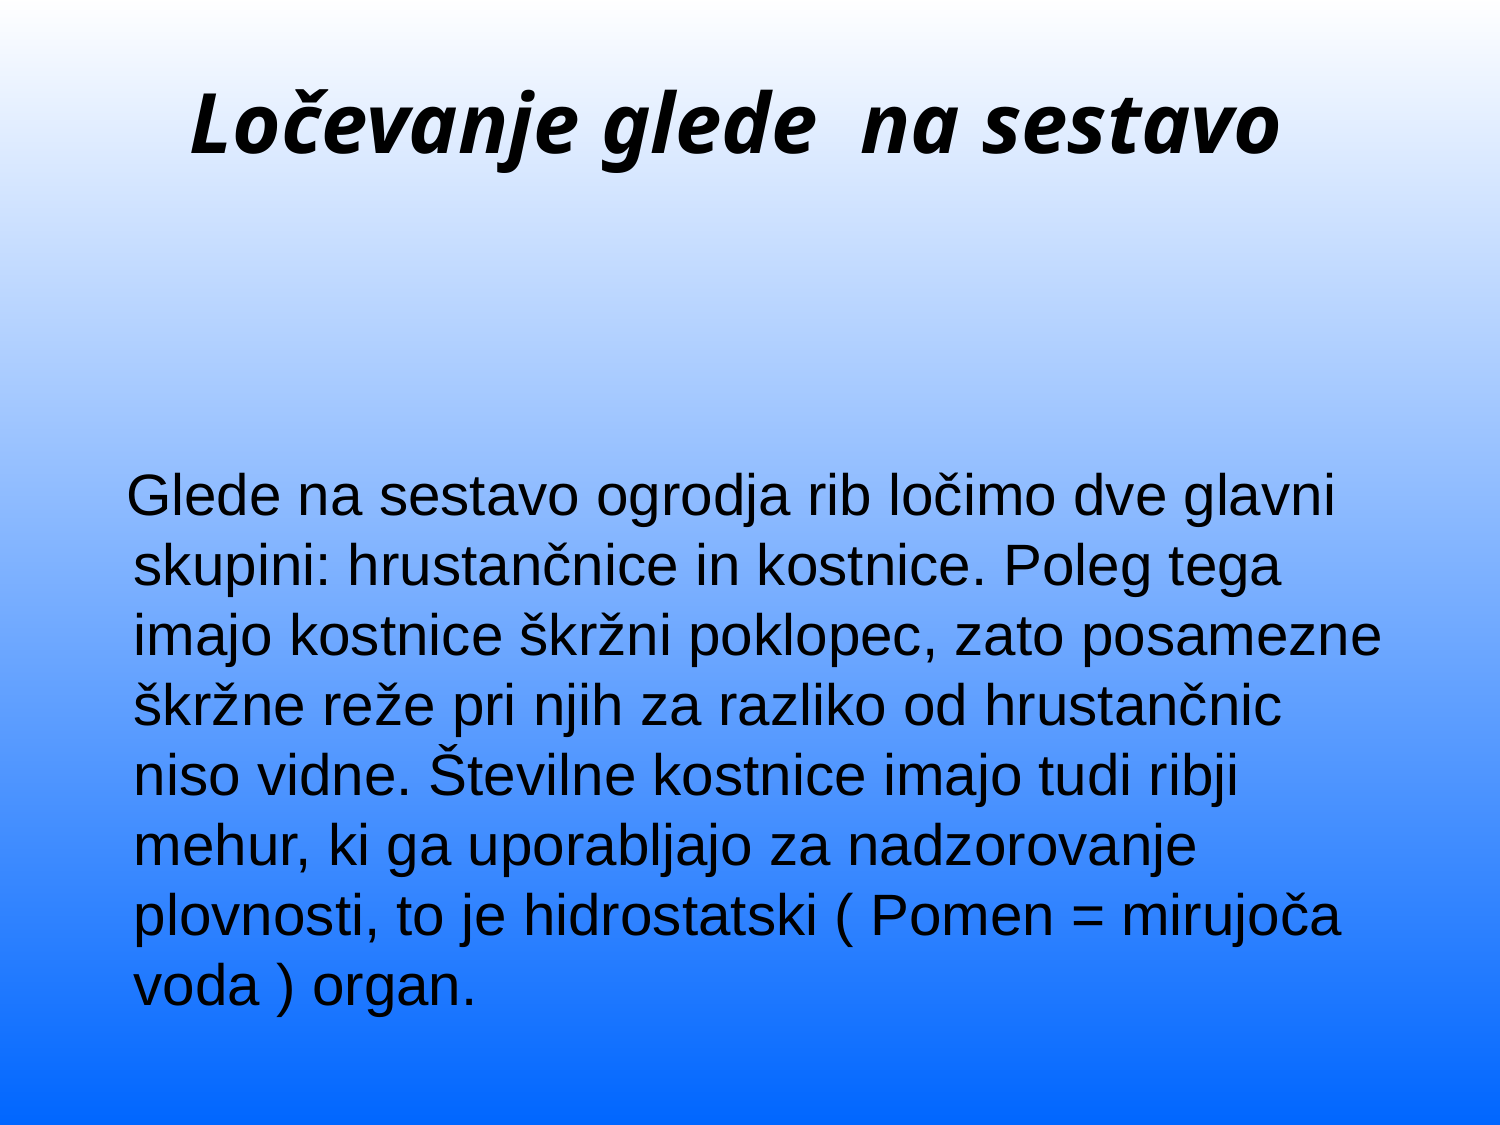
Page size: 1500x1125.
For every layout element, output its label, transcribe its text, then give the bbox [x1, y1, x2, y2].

list Glede na sestavo ogrodja rib ločimo dve glavni skupini: hrustančnice in kostnice. Poleg tega imajo kostnice škržni poklopec, zato posamezne škržne reže pri njih za razliko od hrustančnic niso vidne. Številne kostnice imajo tudi ribji mehur, ki ga uporabljajo za nadzorovanje plovnosti, to je hidrostatski ( Pomen = mirujoča voda ) organ. [62, 450, 1413, 1088]
text_box Ločevanje glede na sestavo [174, 62, 1250, 400]
